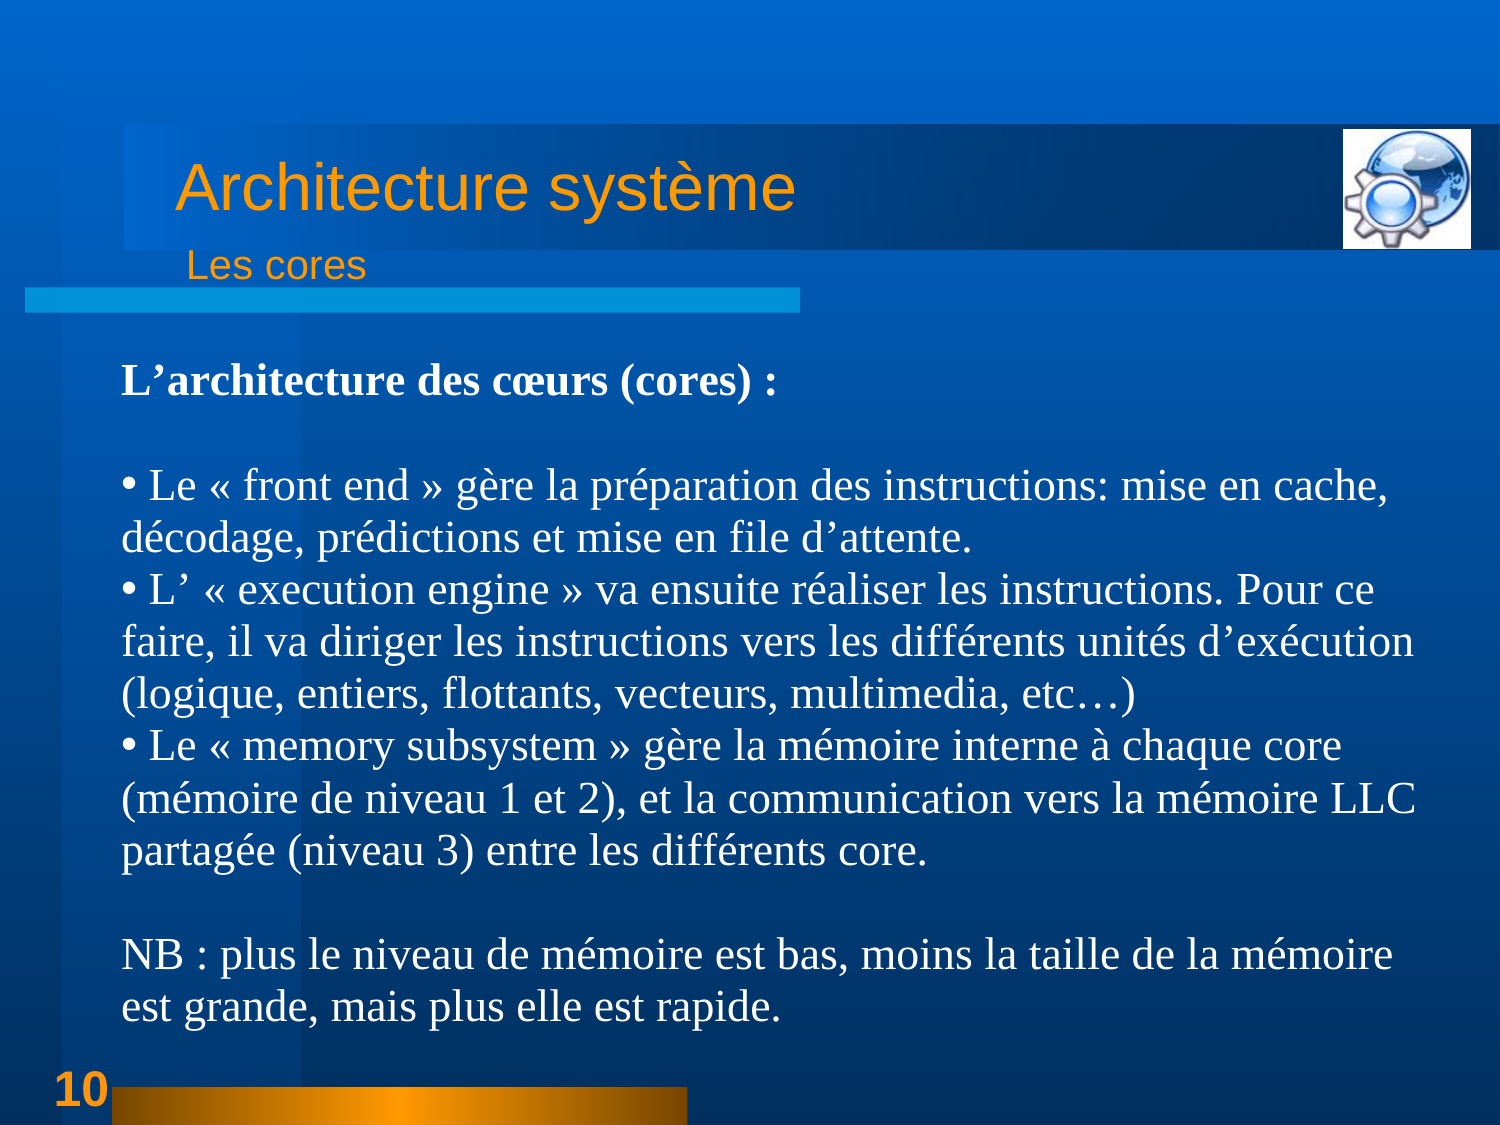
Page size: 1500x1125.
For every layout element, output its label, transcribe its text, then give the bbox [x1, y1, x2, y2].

text_box Les cores [171, 233, 1365, 297]
text_box Architecture système [160, 141, 1354, 234]
text_box L’architecture des cœurs (cores) : Le « front end » gère la préparation des instructions: mise en cache, décodage, prédictions et mise en file d’attente. L’ « execution engine » va ensuite réaliser les instructions. Pour ce faire, il va diriger les instructions vers les différents unités d’exécution (logique, entiers, flottants, vecteurs, multimedia, etc…) Le « memory subsystem » gère la mémoire interne à chaque core (mémoire de niveau 1 et 2), et la communication vers la mémoire LLC partagée (niveau 3) entre les différents core. NB : plus le niveau de mémoire est bas, moins la taille de la mémoire est grande, mais plus elle est rapide. [106, 346, 1456, 1125]
picture [1343, 129, 1471, 249]
